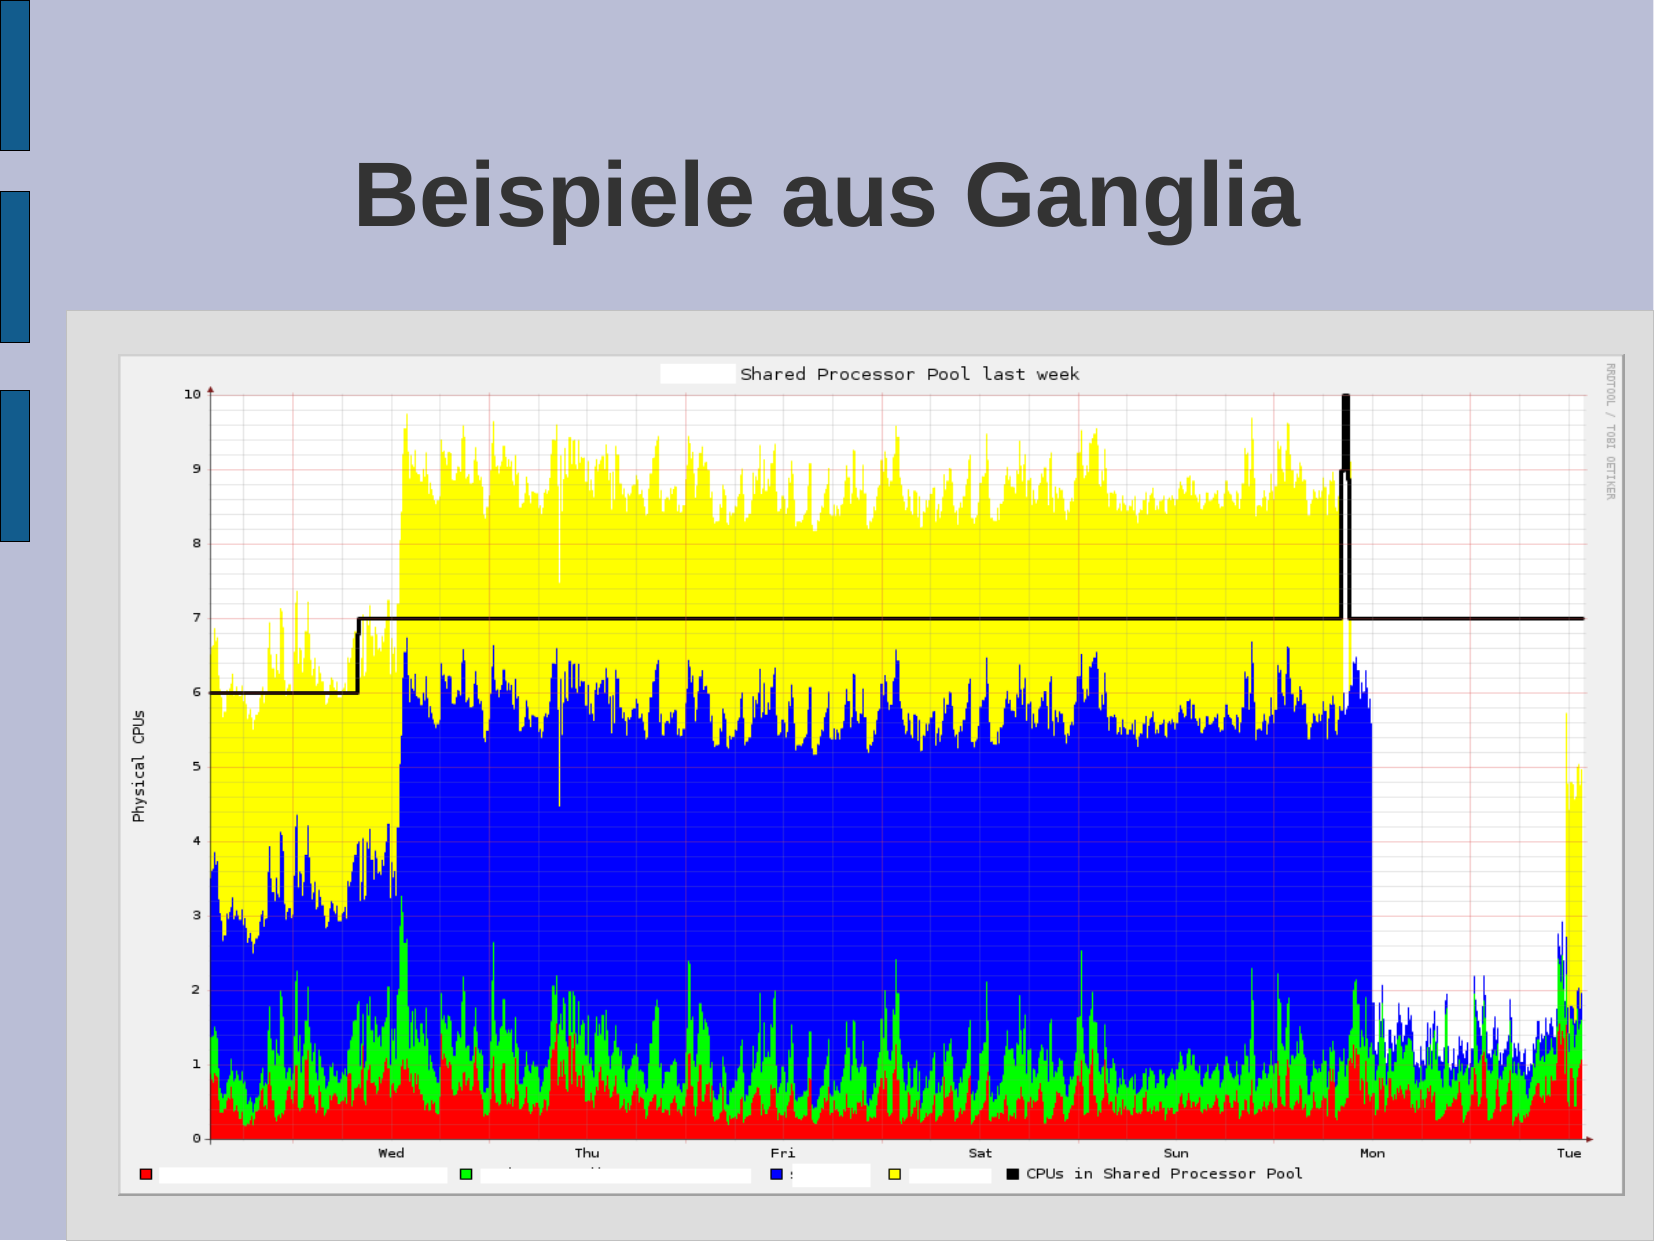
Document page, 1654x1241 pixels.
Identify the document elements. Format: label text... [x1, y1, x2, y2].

picture [118, 354, 1625, 1196]
title Beispiele aus Ganglia [121, 91, 1534, 299]
